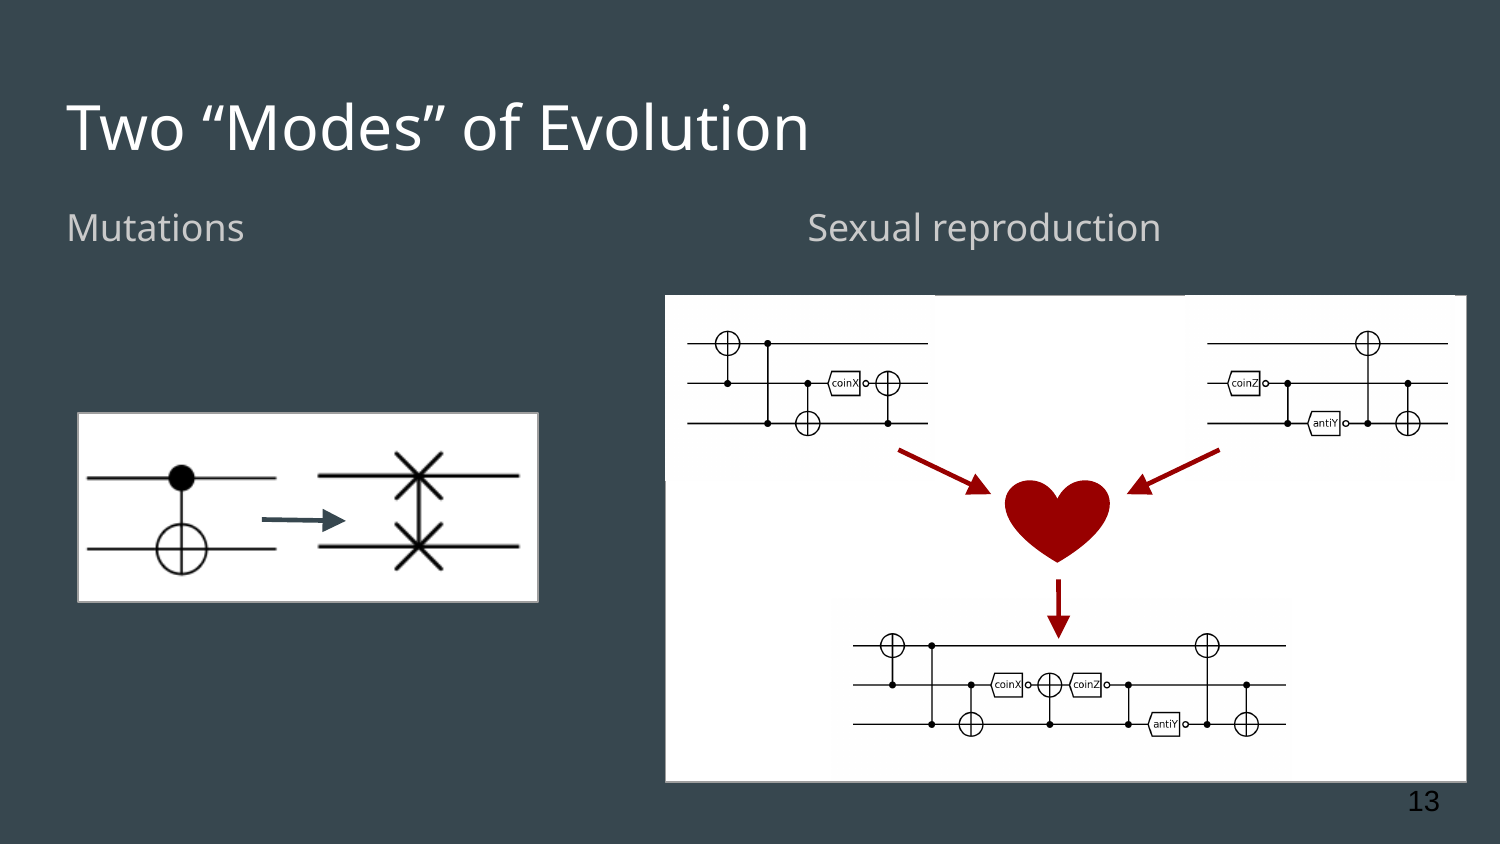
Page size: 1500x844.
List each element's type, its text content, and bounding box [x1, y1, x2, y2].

picture [76, 455, 290, 585]
slide_number <number> [1392, 767, 1483, 833]
text_box [1005, 481, 1110, 562]
list Mutations [51, 189, 708, 750]
text_box [77, 413, 538, 517]
text_box [665, 295, 1467, 783]
picture [665, 295, 935, 481]
picture [302, 437, 538, 585]
title Two “Modes” of Evolution [51, 72, 1449, 167]
list Sexual reproduction [792, 189, 1449, 750]
picture [831, 598, 1292, 781]
picture [1185, 295, 1455, 481]
text_box [77, 523, 538, 603]
